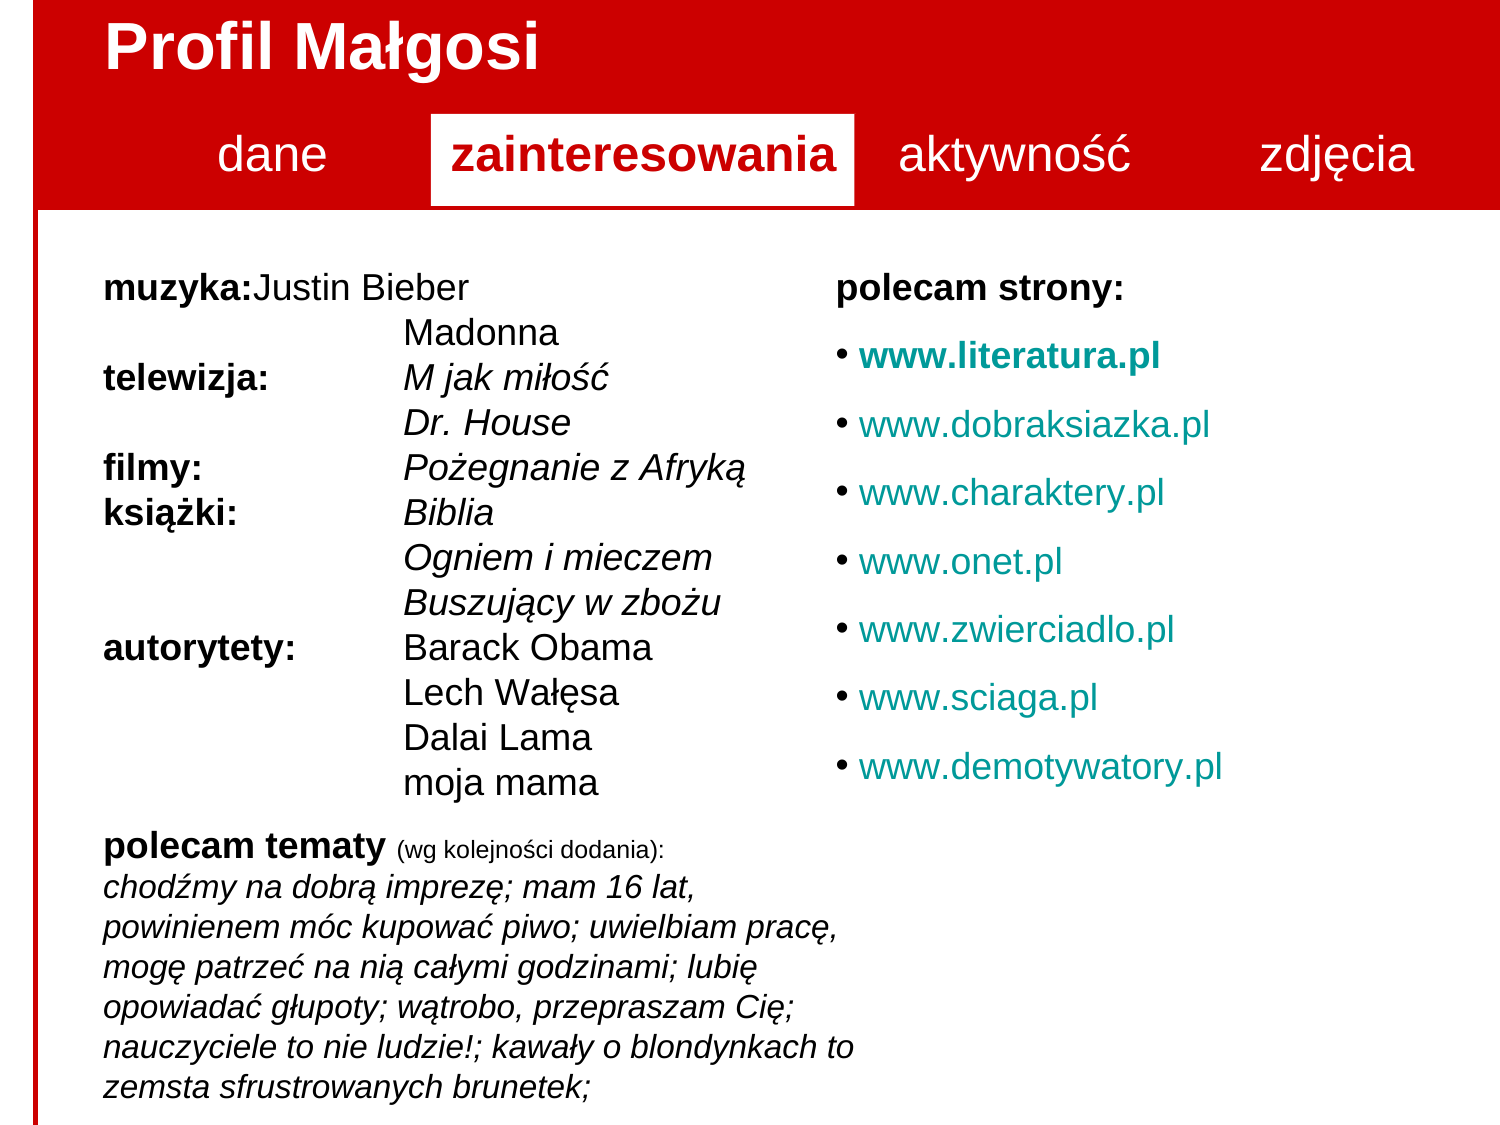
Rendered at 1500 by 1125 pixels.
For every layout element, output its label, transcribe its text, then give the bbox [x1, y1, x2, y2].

text_box Profil Małgosi [38, 0, 1500, 203]
text_box zdjęcia [1167, 113, 1500, 206]
text_box polecam strony: www.literatura.pl www.dobraksiazka.pl www.charaktery.pl www.onet.pl www.zwierciadlo.pl www.sciaga.pl www.demotywatory.pl [820, 255, 1500, 932]
text_box dane [112, 113, 430, 206]
text_box aktywność [854, 113, 1167, 206]
text_box muzyka: Justin Bieber Madonna telewizja: M jak miłość Dr. House filmy: Pożegnanie z Afryką książki: Biblia Ogniem i mieczem Buszujący w zbożu autorytety: Barack Obama Lech Wałęsa Dalai Lama moja mama polecam tematy (wg kolejności dodania): chodźmy na dobrą imprezę; mam 16 lat, powinienem móc kupować piwo; uwielbiam pracę, mogę patrzeć na nią całymi godzinami; lubię opowiadać głupoty; wątrobo, przepraszam Cię; nauczyciele to nie ludzie!; kawały o blondynkach to zemsta sfrustrowanych brunetek; [88, 255, 880, 1125]
text_box zainteresowania [430, 113, 854, 206]
